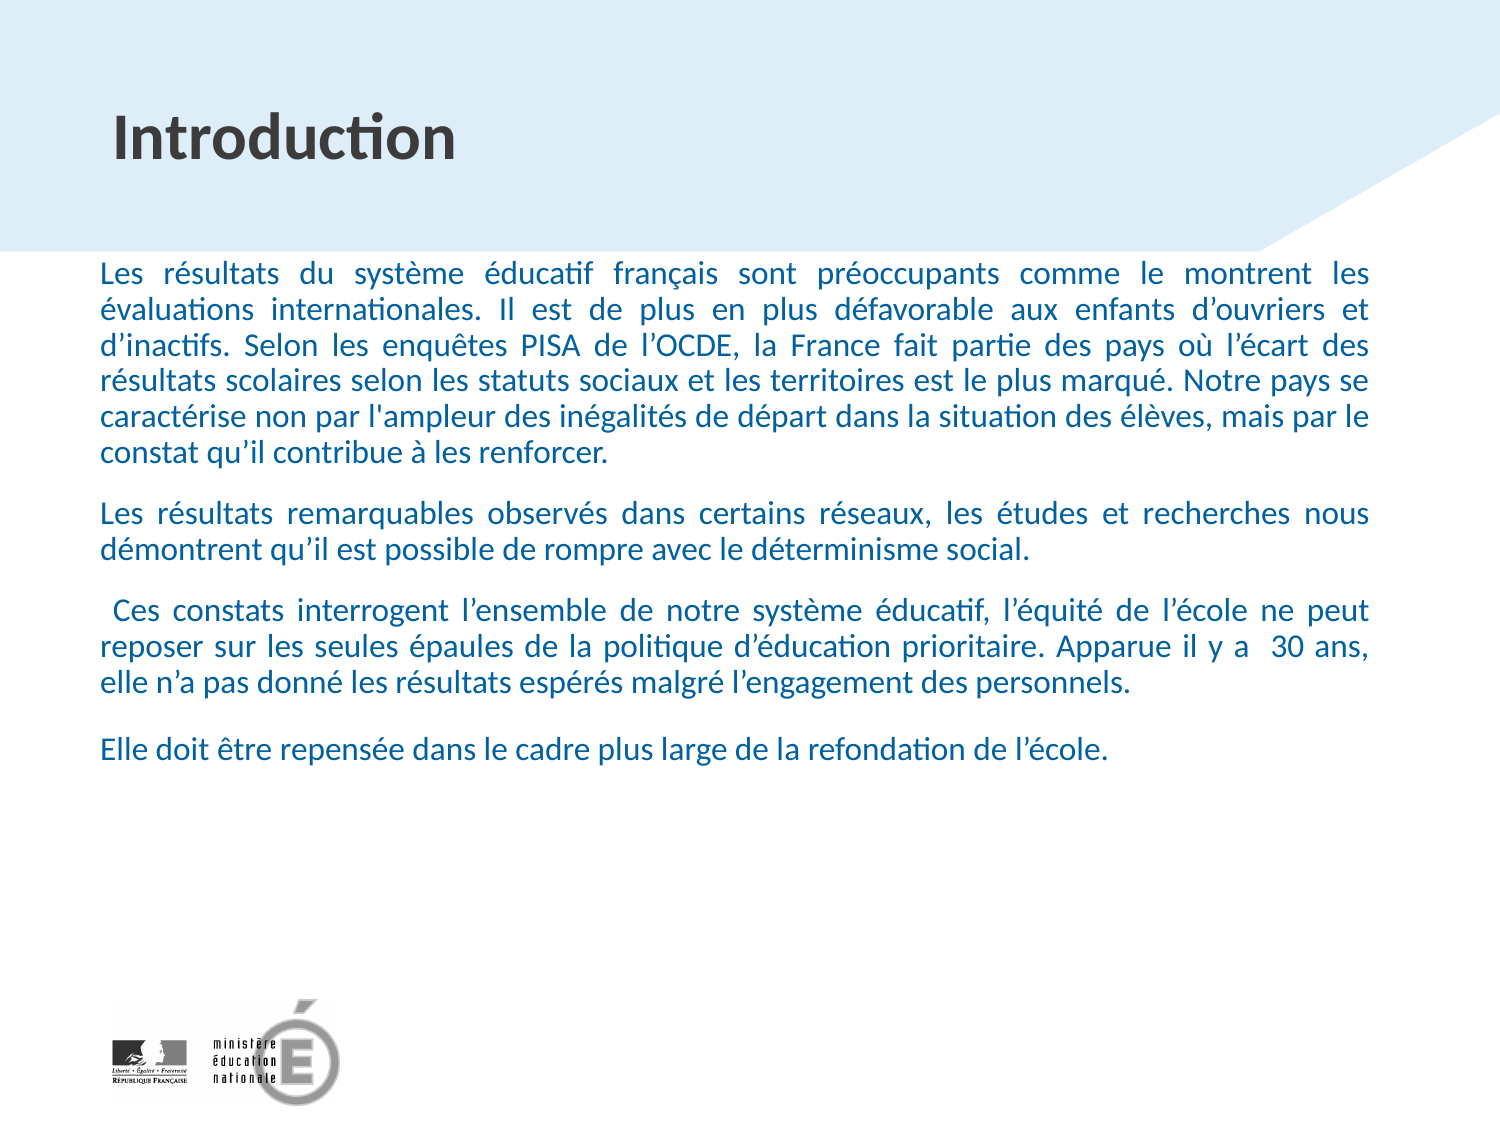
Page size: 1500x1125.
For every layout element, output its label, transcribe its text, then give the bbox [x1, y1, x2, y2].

text_box Introduction [112, 21, 1388, 244]
text_box Les résultats du système éducatif français sont préoccupants comme le montrent les évaluations internationales. Il est de plus en plus défavorable aux enfants d’ouvriers et d’inactifs. Selon les enquêtes PISA de l’OCDE, la France fait partie des pays où l’écart des résultats scolaires selon les statuts sociaux et les territoires est le plus marqué. Notre pays se caractérise non par l'ampleur des inégalités de départ dans la situation des élèves, mais par le constat qu’il contribue à les renforcer. Les résultats remarquables observés dans certains réseaux, les études et recherches nous démontrent qu’il est possible de rompre avec le déterminisme social. Ces constats interrogent l’ensemble de notre système éducatif, l’équité de l’école ne peut reposer sur les seules épaules de la politique d’éducation prioritaire. Apparue il y a 30 ans, elle n’a pas donné les résultats espérés malgré l’engagement des personnels. Elle doit être repensée dans le cadre plus large de la refondation de l’école. [100, 255, 1376, 953]
